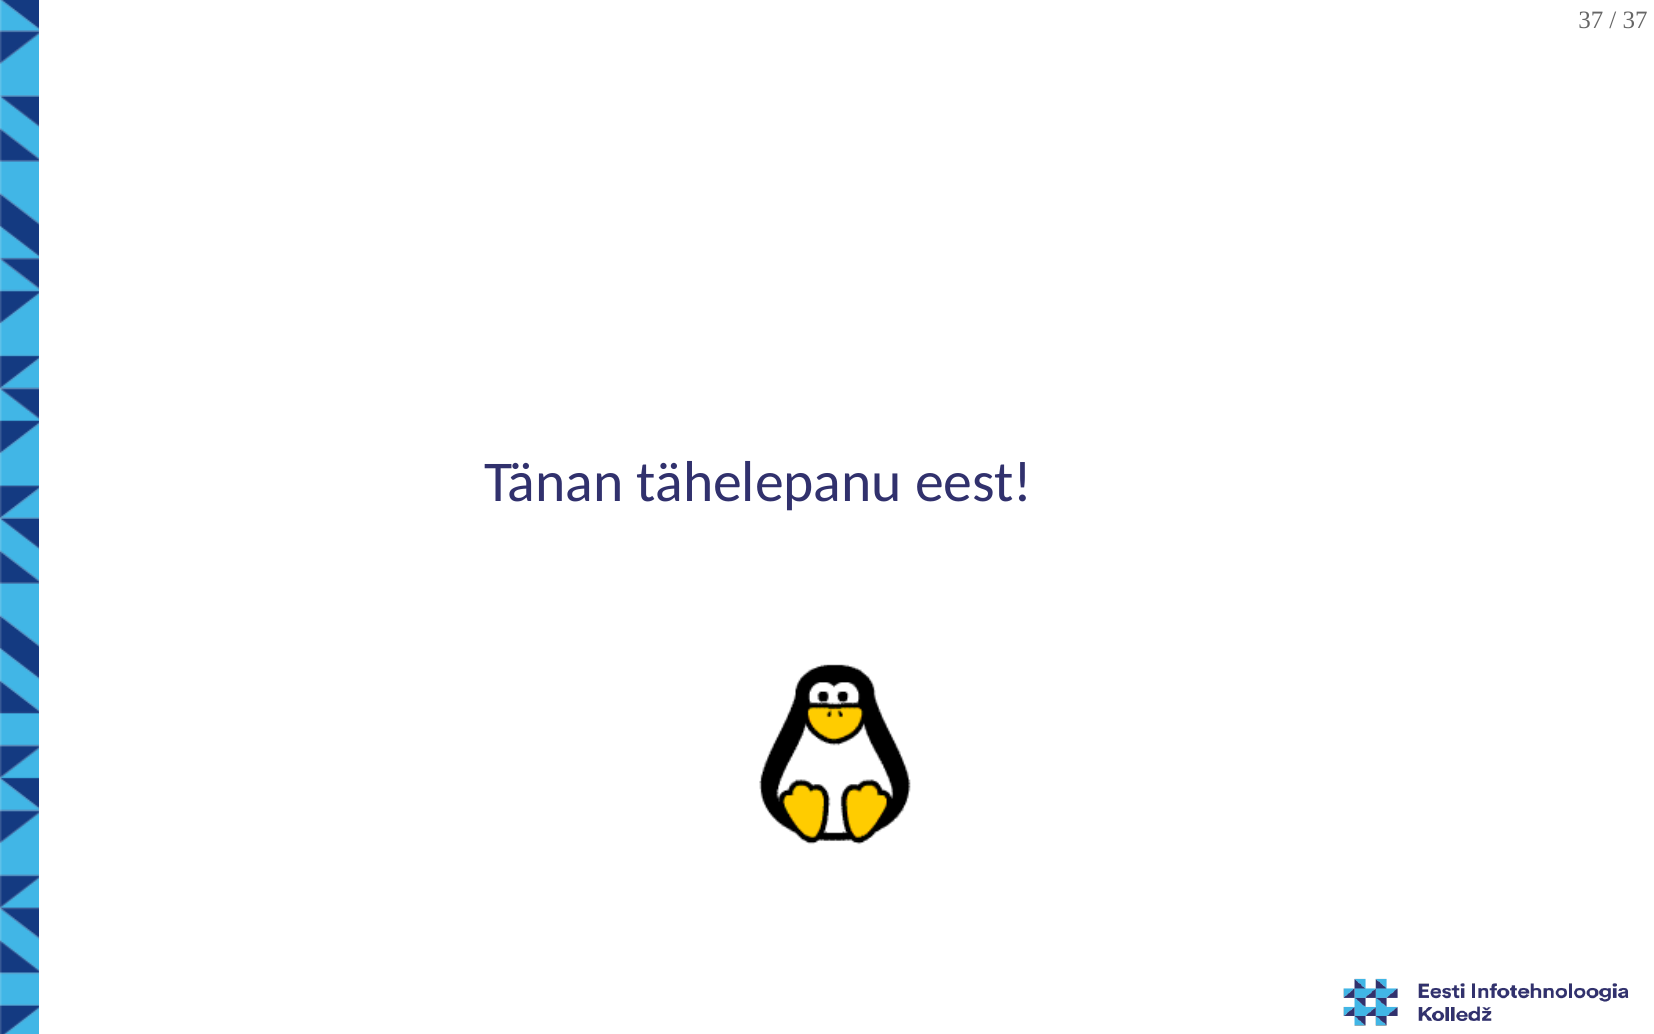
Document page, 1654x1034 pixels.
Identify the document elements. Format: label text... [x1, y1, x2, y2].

picture [708, 612, 959, 863]
title Tänan tähelepanu eest! [484, 442, 1252, 532]
